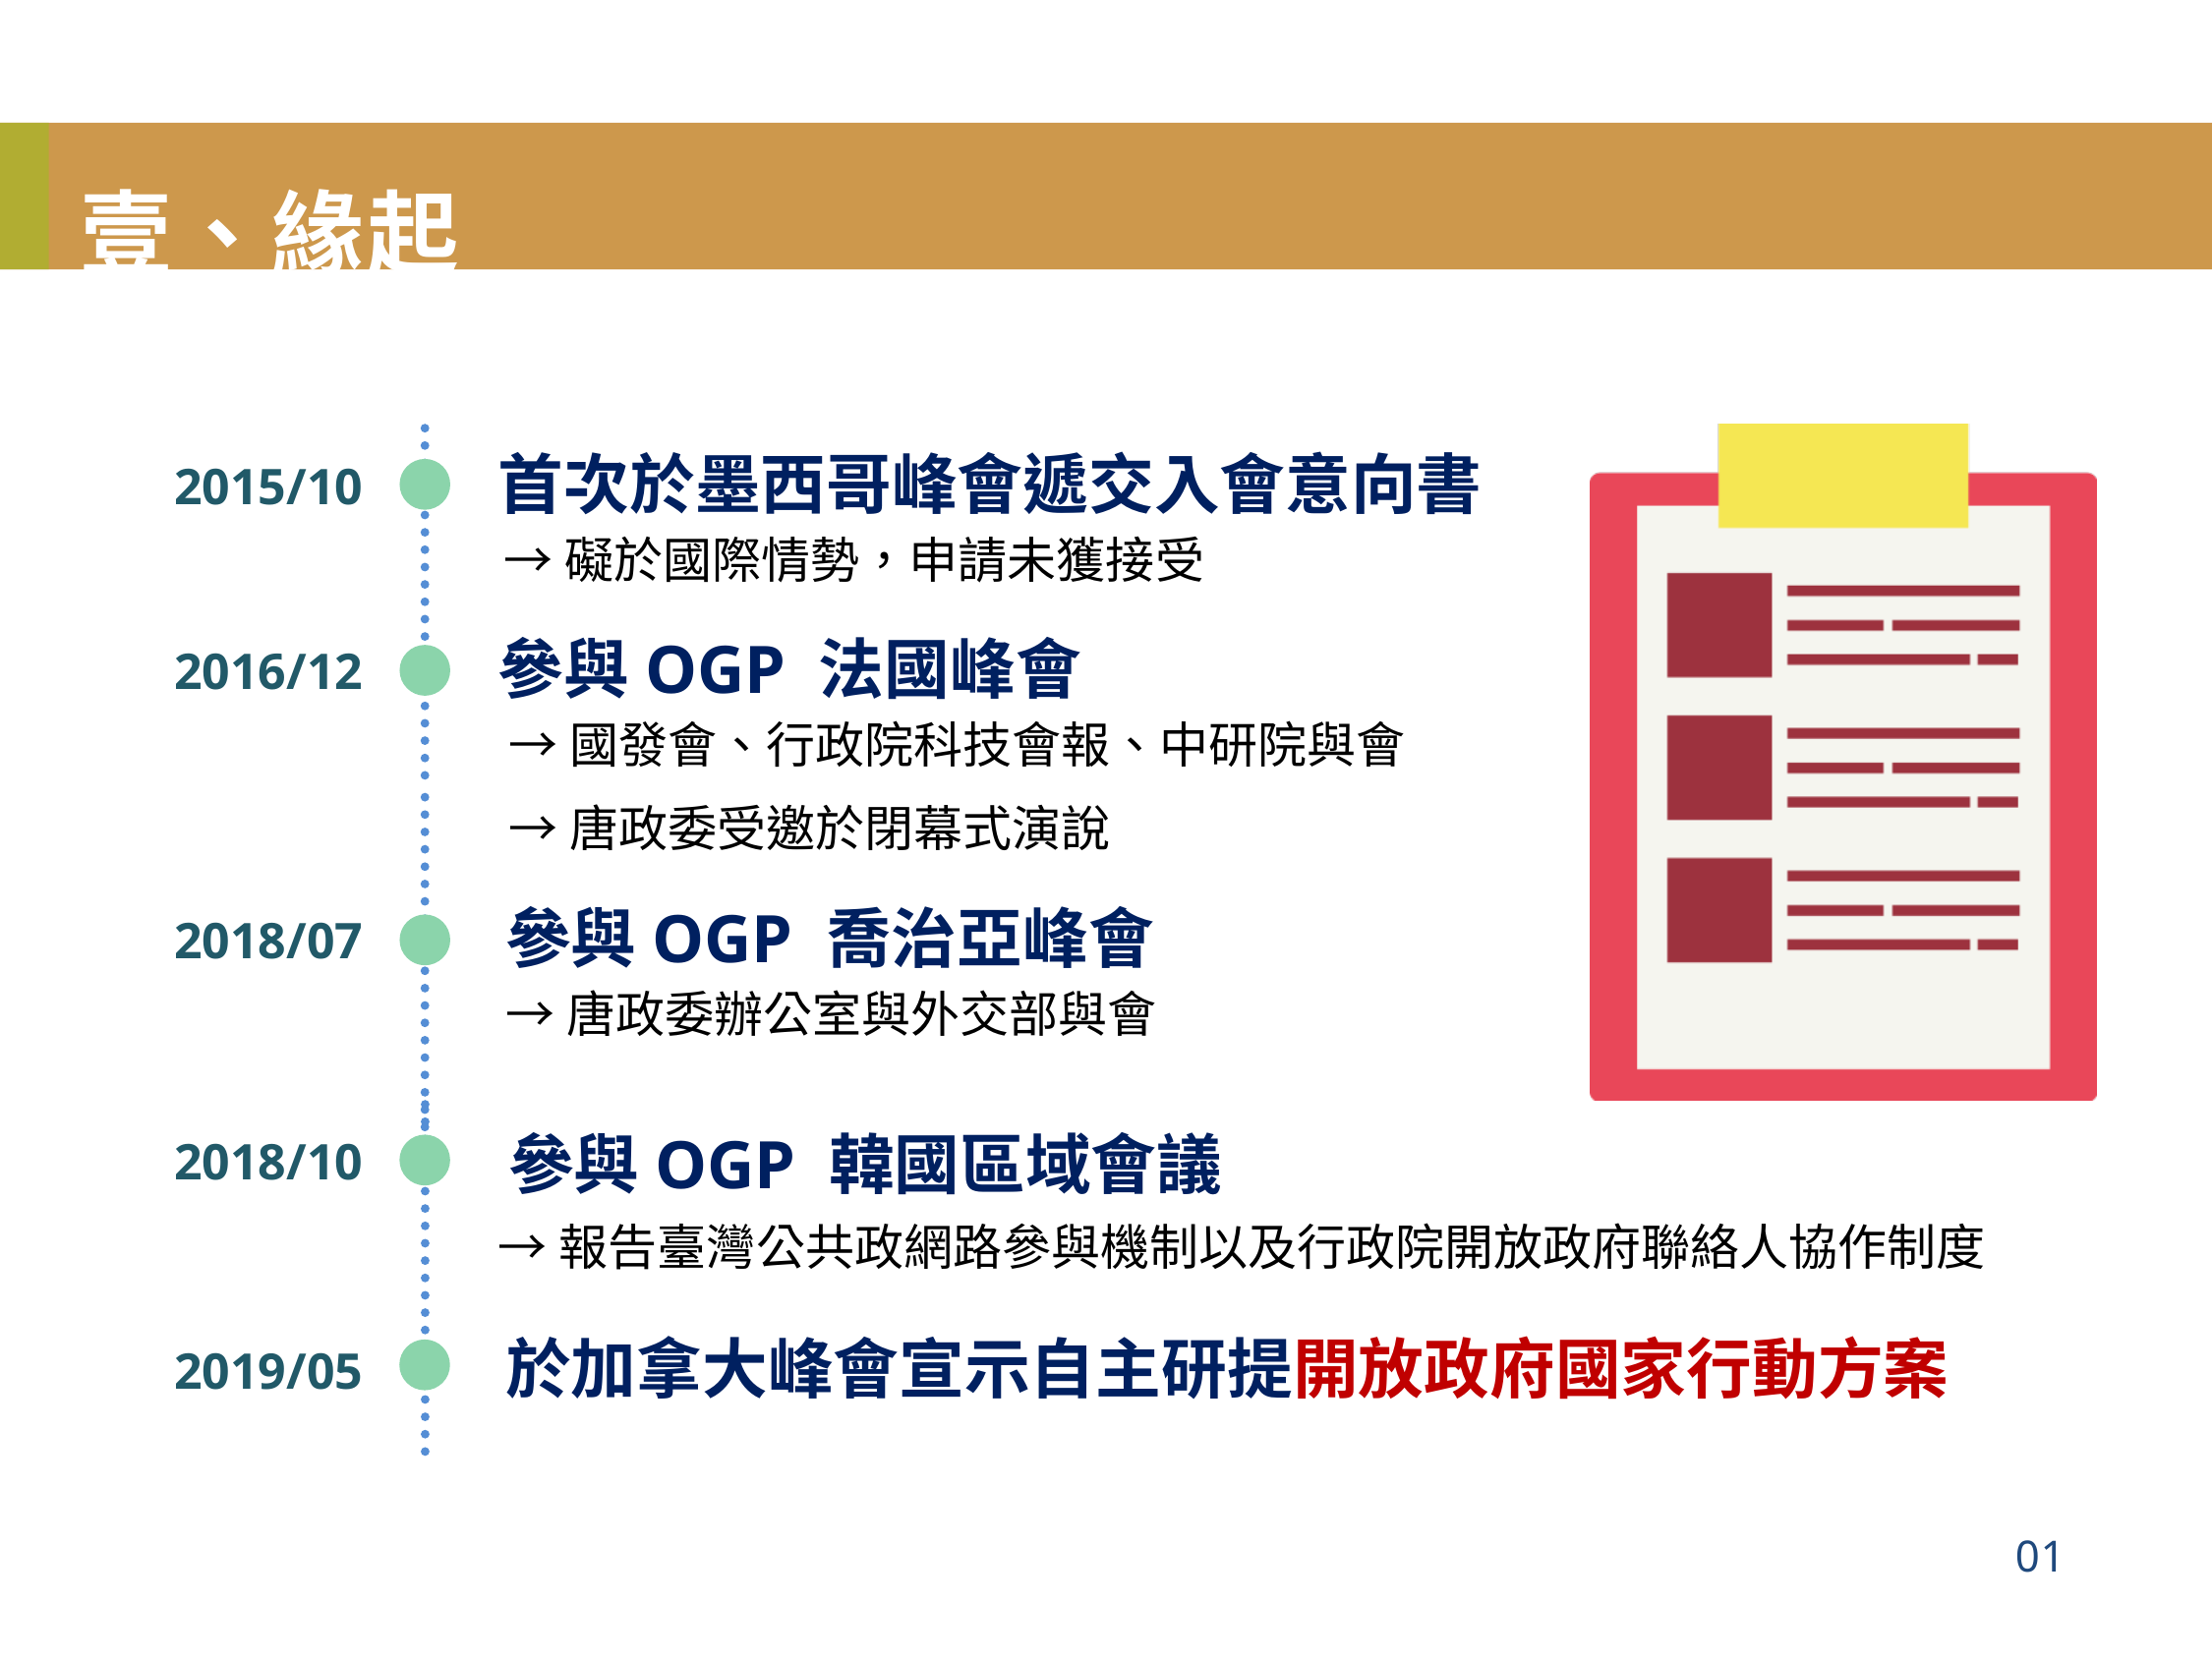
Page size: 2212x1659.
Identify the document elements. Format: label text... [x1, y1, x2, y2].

text_box [420, 1018, 430, 1028]
text_box →報告臺灣公共政網路參與機制以及行政院開放政府聯絡人協作制度 [484, 1209, 2053, 1284]
text_box [399, 1339, 450, 1391]
text_box [420, 810, 430, 820]
text_box [420, 1100, 430, 1115]
text_box [421, 1412, 430, 1421]
text_box [421, 1325, 430, 1335]
text_box [420, 1036, 430, 1045]
text_box [399, 914, 450, 976]
text_box [420, 562, 430, 572]
text_box →唐政委辦公室與外交部與會 [491, 984, 1233, 1050]
text_box [421, 1256, 430, 1266]
text_box →礙於國際情勢，申請未獲接受 [490, 522, 1326, 597]
text_box [399, 1134, 450, 1196]
text_box 參與OGP 喬治亞峰會 [491, 889, 1237, 984]
text_box [420, 528, 430, 538]
text_box [421, 1204, 430, 1214]
text_box [420, 440, 430, 450]
text_box 2015/10 [159, 448, 393, 523]
text_box [421, 1290, 430, 1300]
text_box [0, 122, 2212, 270]
text_box [421, 1395, 430, 1404]
text_box 壹、緣起 [80, 175, 926, 287]
text_box 參與OGP 韓國區域會議 [494, 1116, 1240, 1210]
text_box [420, 614, 430, 624]
text_box [420, 862, 430, 872]
text_box [420, 844, 430, 854]
text_box [420, 896, 430, 906]
text_box [420, 1053, 430, 1062]
text_box 參與OGP 法國峰會 [484, 620, 1230, 714]
text_box 首次於墨西哥峰會遞交入會意向書 [484, 435, 1572, 530]
text_box [420, 1001, 430, 1010]
text_box [420, 753, 430, 763]
text_box [421, 1308, 430, 1318]
text_box 2018/07 [159, 901, 394, 976]
text_box [420, 792, 430, 802]
text_box 2019/05 [159, 1333, 389, 1407]
text_box [420, 983, 430, 993]
text_box [421, 1273, 430, 1283]
text_box [399, 645, 450, 696]
text_box [421, 1429, 430, 1439]
text_box [420, 771, 430, 780]
text_box →國發會、行政院科技會報、中研院與會 →唐政委受邀於閉幕式演說 [494, 706, 1670, 864]
text_box [421, 1238, 430, 1248]
text_box 於加拿大峰會宣示自主研提開放政府國家行動方案 [491, 1320, 2015, 1414]
picture [1590, 424, 2097, 1101]
text_box [420, 828, 430, 836]
text_box [420, 701, 430, 711]
text_box [399, 458, 450, 520]
text_box [420, 880, 430, 888]
text_box [420, 736, 430, 745]
text_box 2016/12 [159, 632, 412, 707]
text_box [421, 1221, 430, 1230]
text_box [420, 1116, 430, 1132]
text_box [420, 424, 430, 433]
text_box [420, 632, 430, 642]
text_box [421, 1447, 430, 1457]
text_box [420, 544, 430, 554]
text_box [420, 580, 430, 590]
text_box 2018/10 [159, 1122, 394, 1197]
text_box 01 [2014, 1529, 2110, 1581]
text_box [420, 1070, 430, 1080]
text_box [420, 597, 430, 606]
text_box [420, 1087, 430, 1097]
text_box [420, 718, 430, 728]
